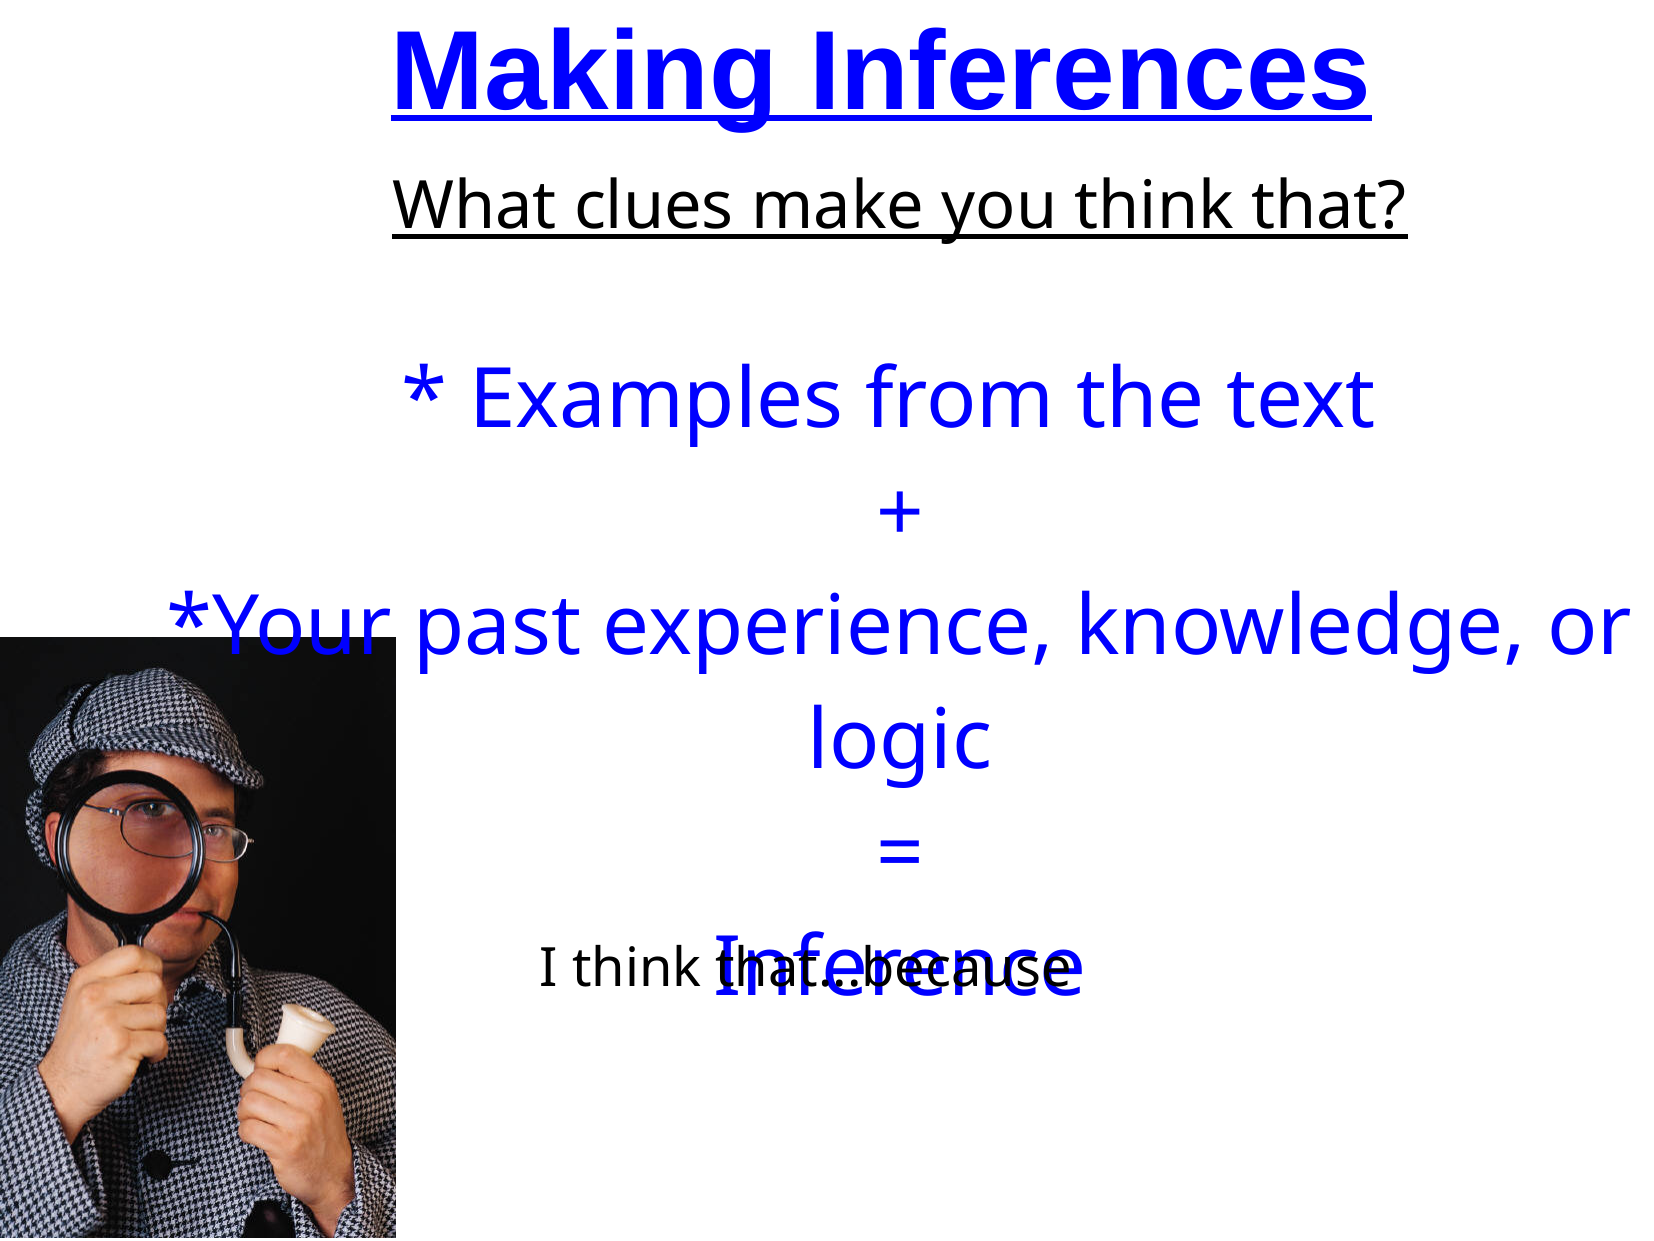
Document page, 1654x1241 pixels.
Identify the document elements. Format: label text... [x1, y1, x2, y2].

text_box Making Inferences [375, 0, 1388, 376]
text_box I think that...because [262, 921, 1351, 1013]
text_box What clues make you think that? * Examples from the text + *Your past experience, knowledge, or logic = Inference [112, 150, 1654, 819]
picture [0, 637, 396, 1238]
